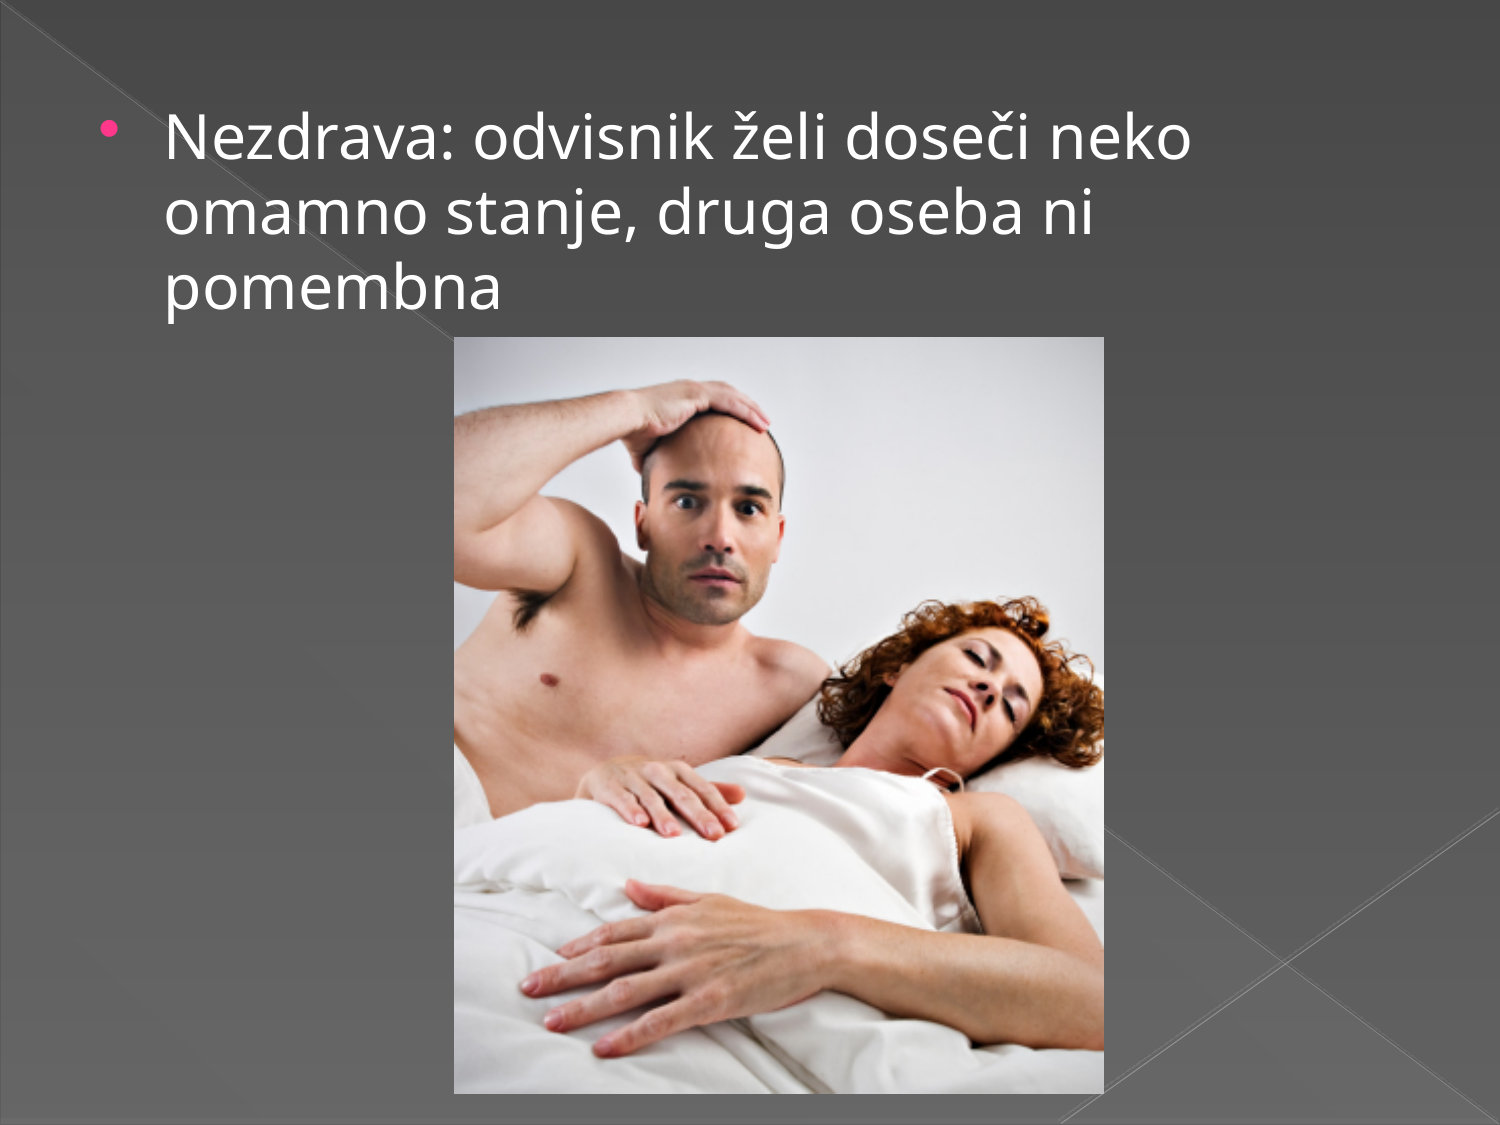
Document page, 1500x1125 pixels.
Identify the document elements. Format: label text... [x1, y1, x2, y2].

list Nezdrava: odvisnik želi doseči neko omamno stanje, druga oseba ni pomembna [75, 90, 1425, 1059]
picture [454, 337, 1104, 1094]
